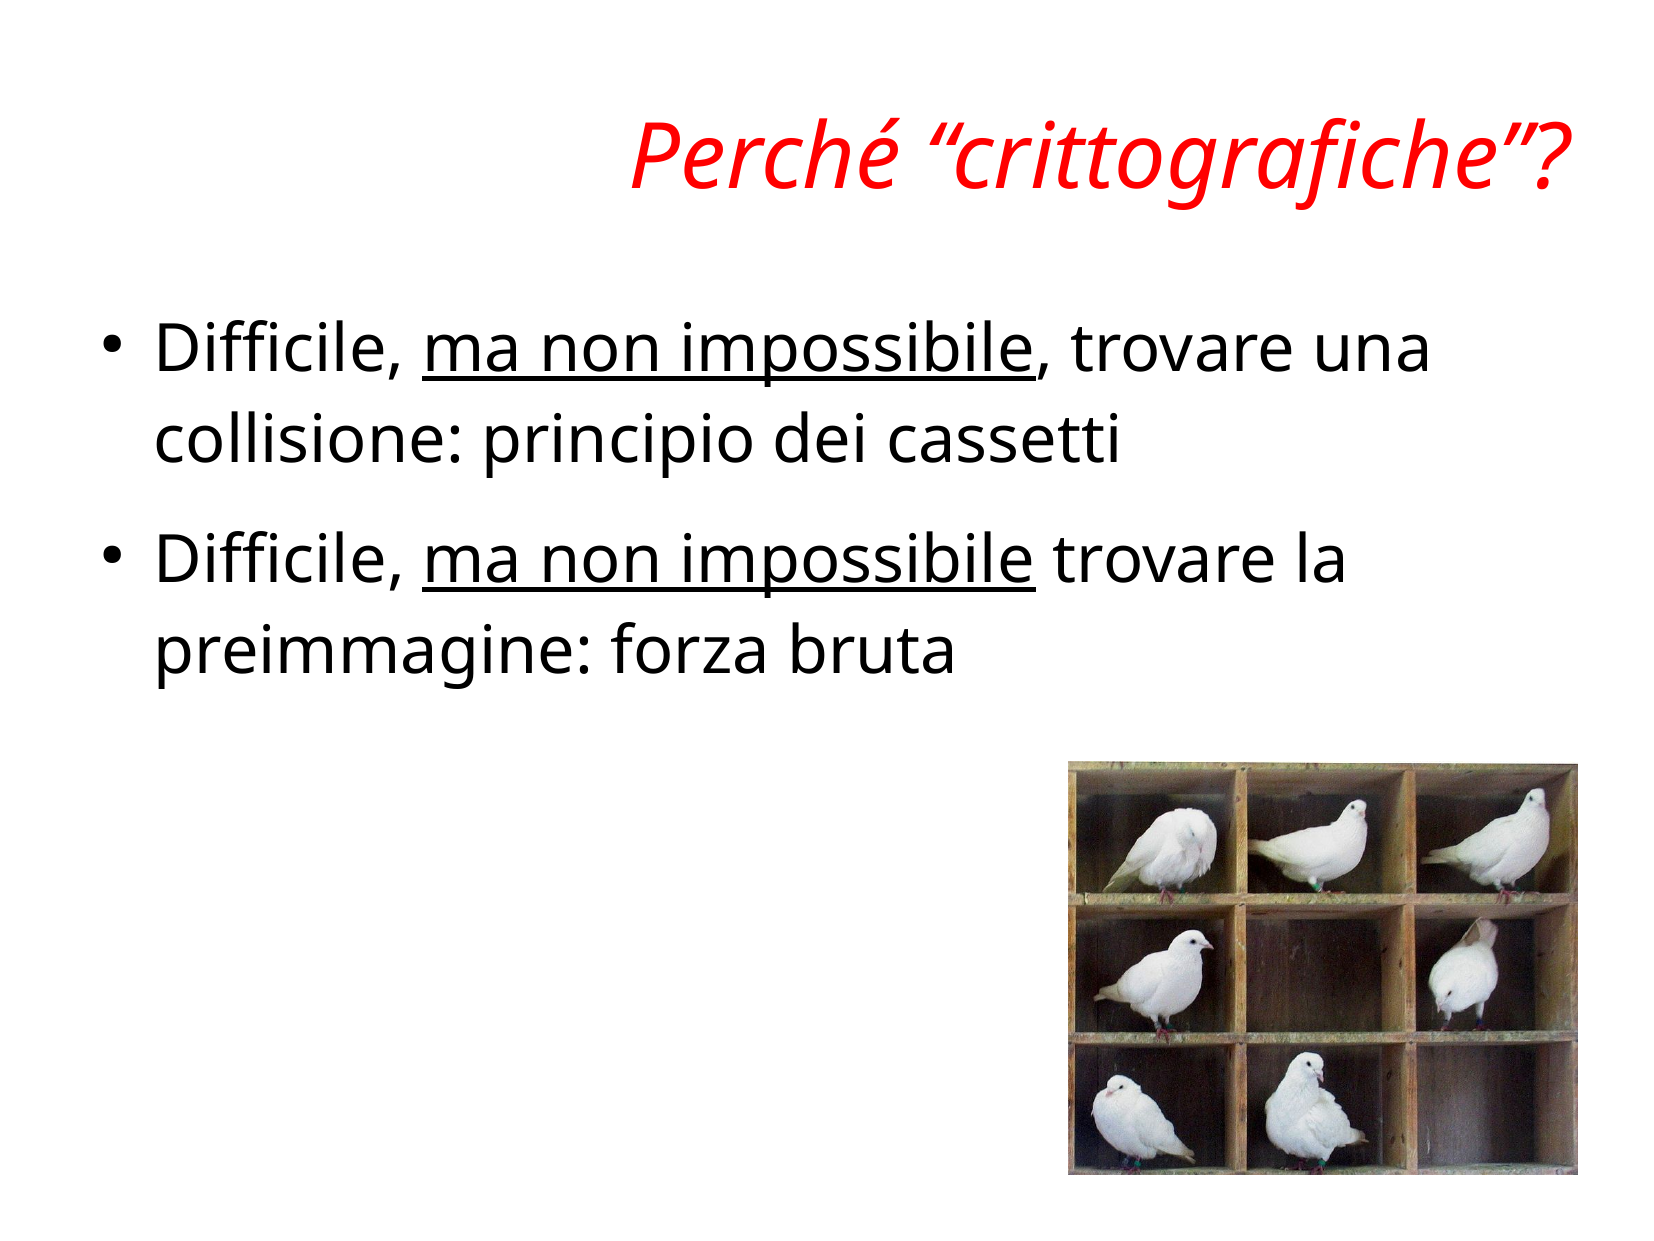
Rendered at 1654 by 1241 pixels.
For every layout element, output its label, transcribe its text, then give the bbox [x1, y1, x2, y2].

title Perché “crittografiche”? [82, 49, 1571, 257]
list Difficile, ma non impossibile, trovare una collisione: principio dei cassetti Difficile, ma non impossibile trovare la preimmagine: forza bruta [82, 300, 1571, 713]
picture [1068, 761, 1578, 1175]
